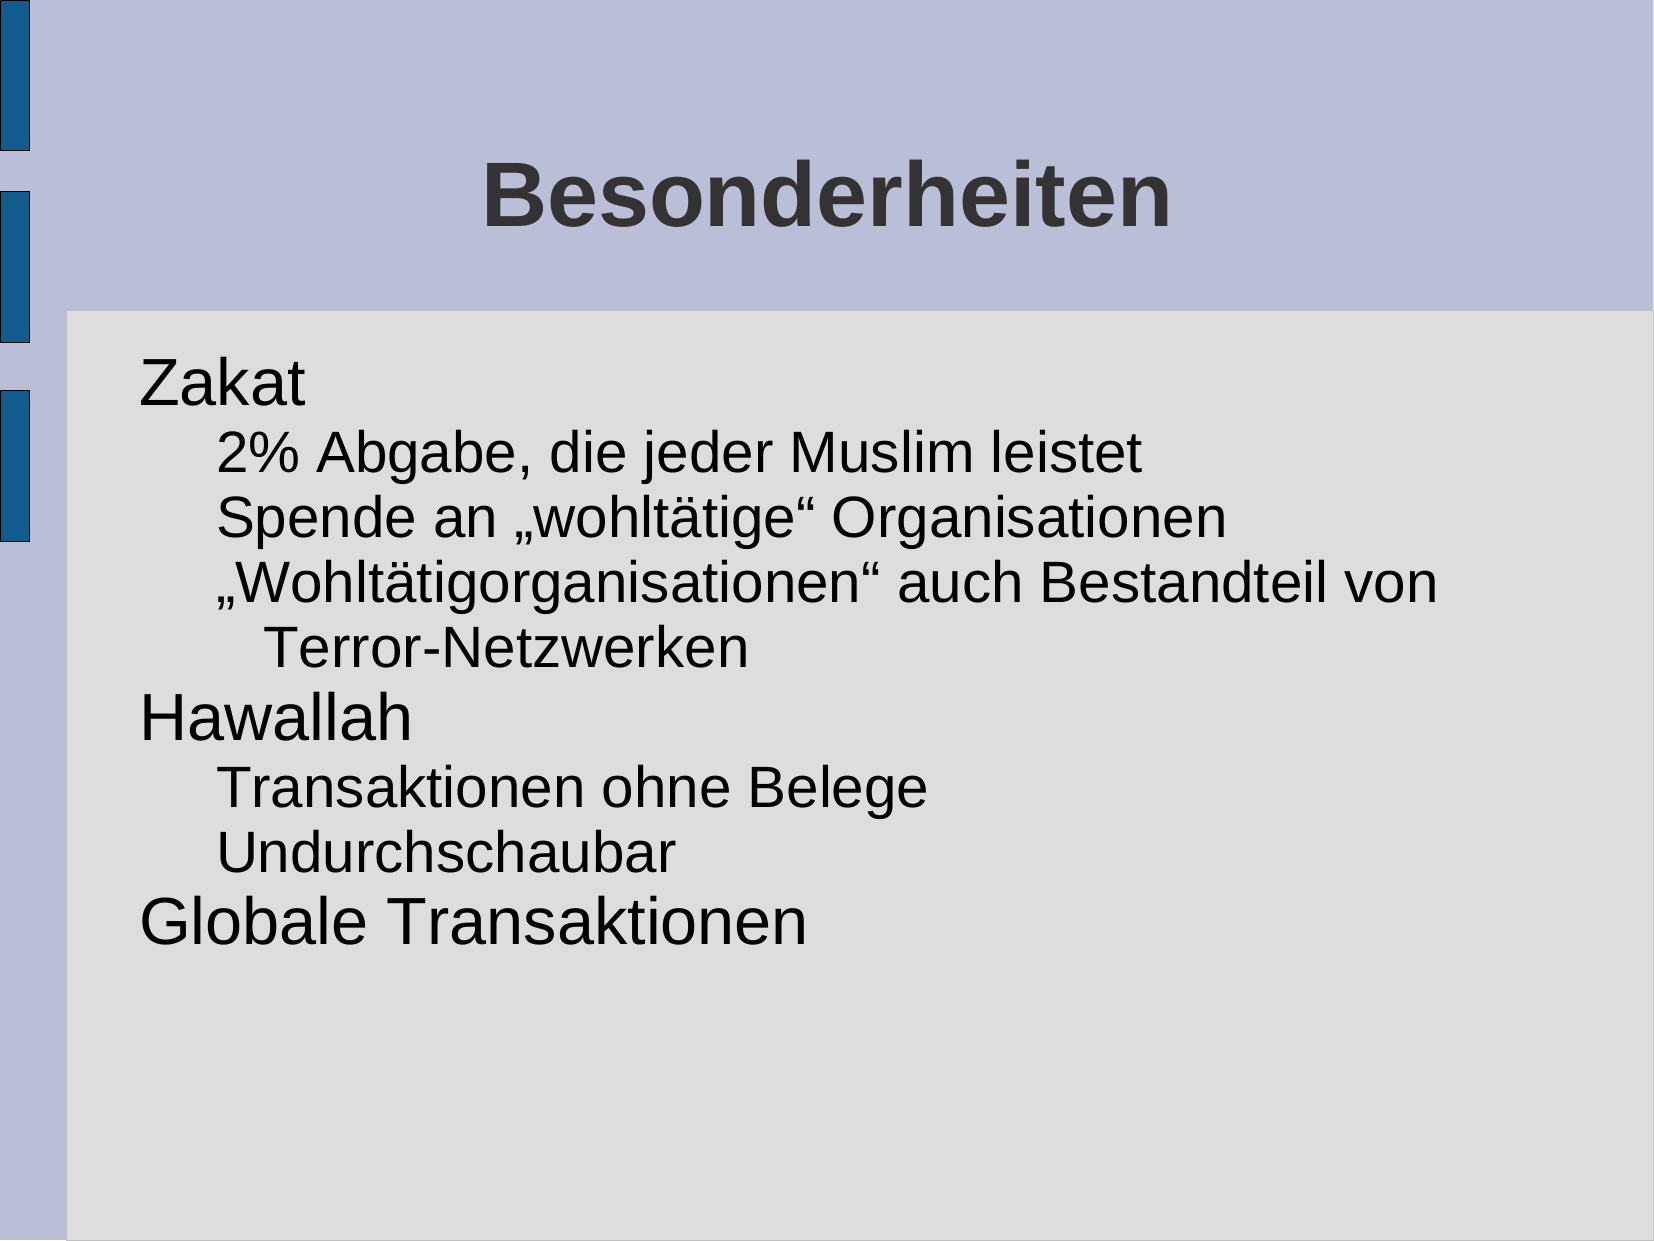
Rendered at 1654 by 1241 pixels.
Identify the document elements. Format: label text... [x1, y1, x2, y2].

list Zakat 2% Abgabe, die jeder Muslim leistet Spende an „wohltätige“ Organisationen „Wohltätigorganisationen“ auch Bestandteil von Terror-Netzwerken Hawallah Transaktionen ohne Belege Undurchschaubar Globale Transaktionen [121, 344, 1534, 1127]
title Besonderheiten [121, 91, 1534, 299]
